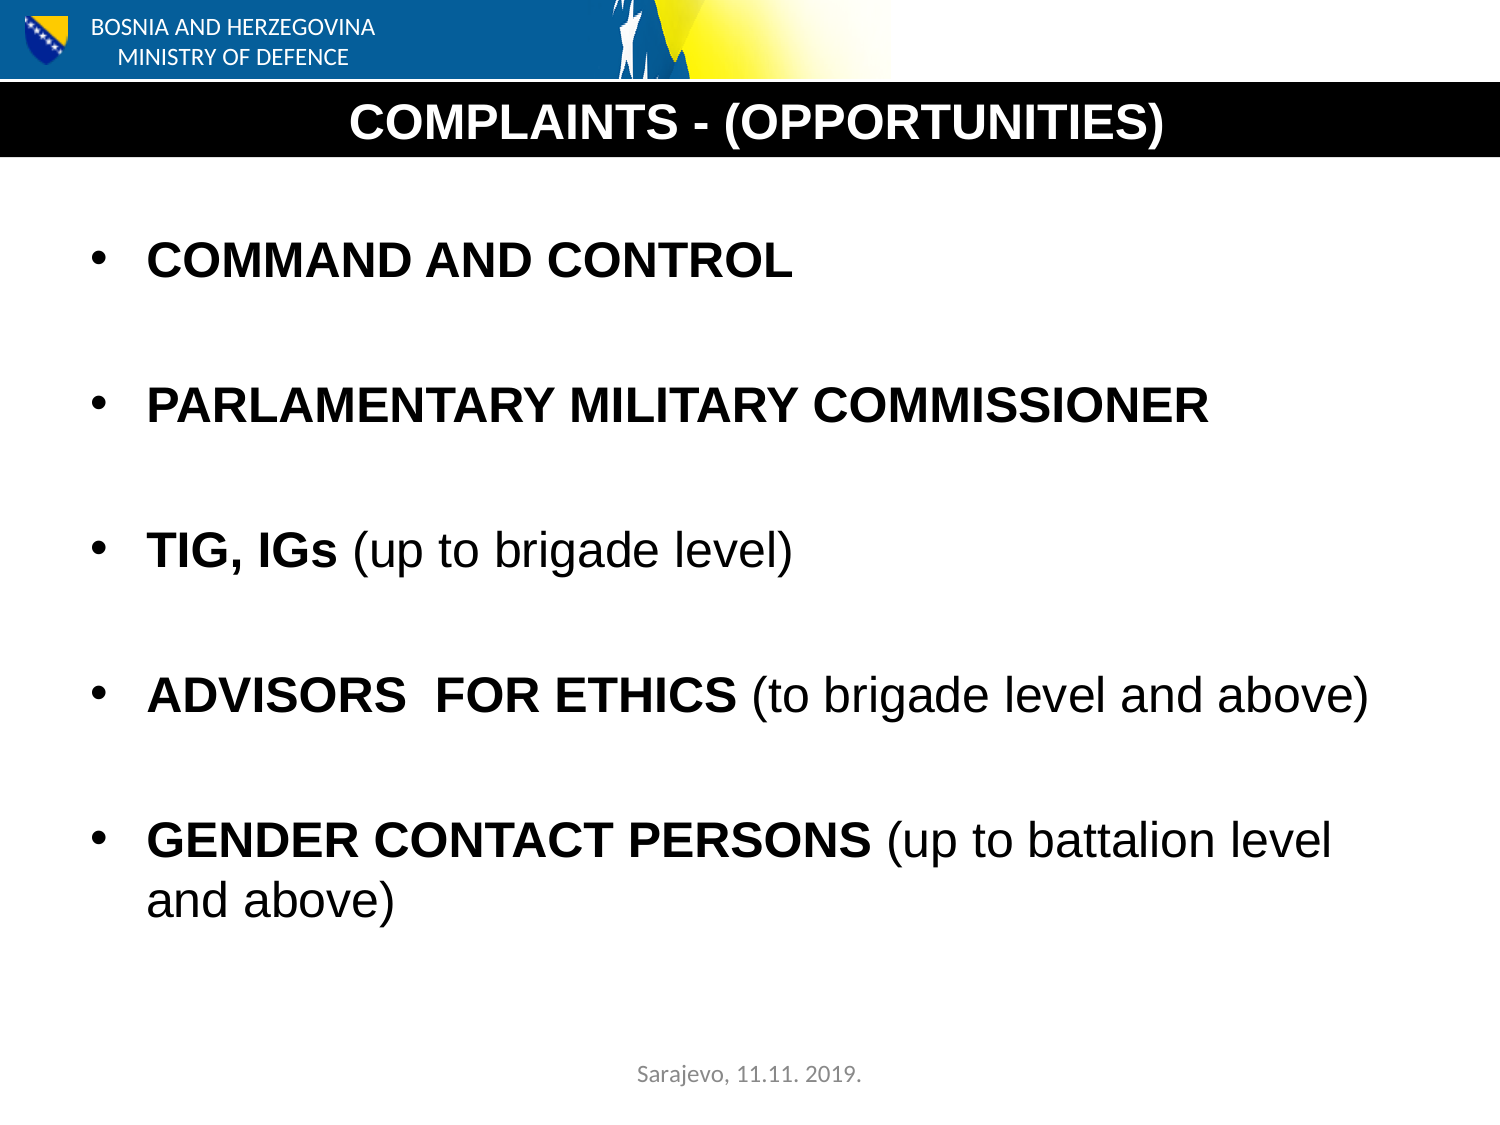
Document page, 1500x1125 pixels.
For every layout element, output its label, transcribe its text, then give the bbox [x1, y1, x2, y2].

text_box Sarajevo, 11.11. 2019. [512, 1042, 988, 1103]
picture [0, 0, 1500, 79]
list COMMAND AND CONTROL PARLAMENTARY MILITARY COMMISSIONER TIG, IGs (up to brigade level) ADVISORS FOR ETHICS (to brigade level and above) GENDER CONTACT PERSONS (up to battalion level and above) [75, 220, 1426, 963]
title COMPLAINTS - (OPPORTUNITIES) [0, 82, 1500, 158]
